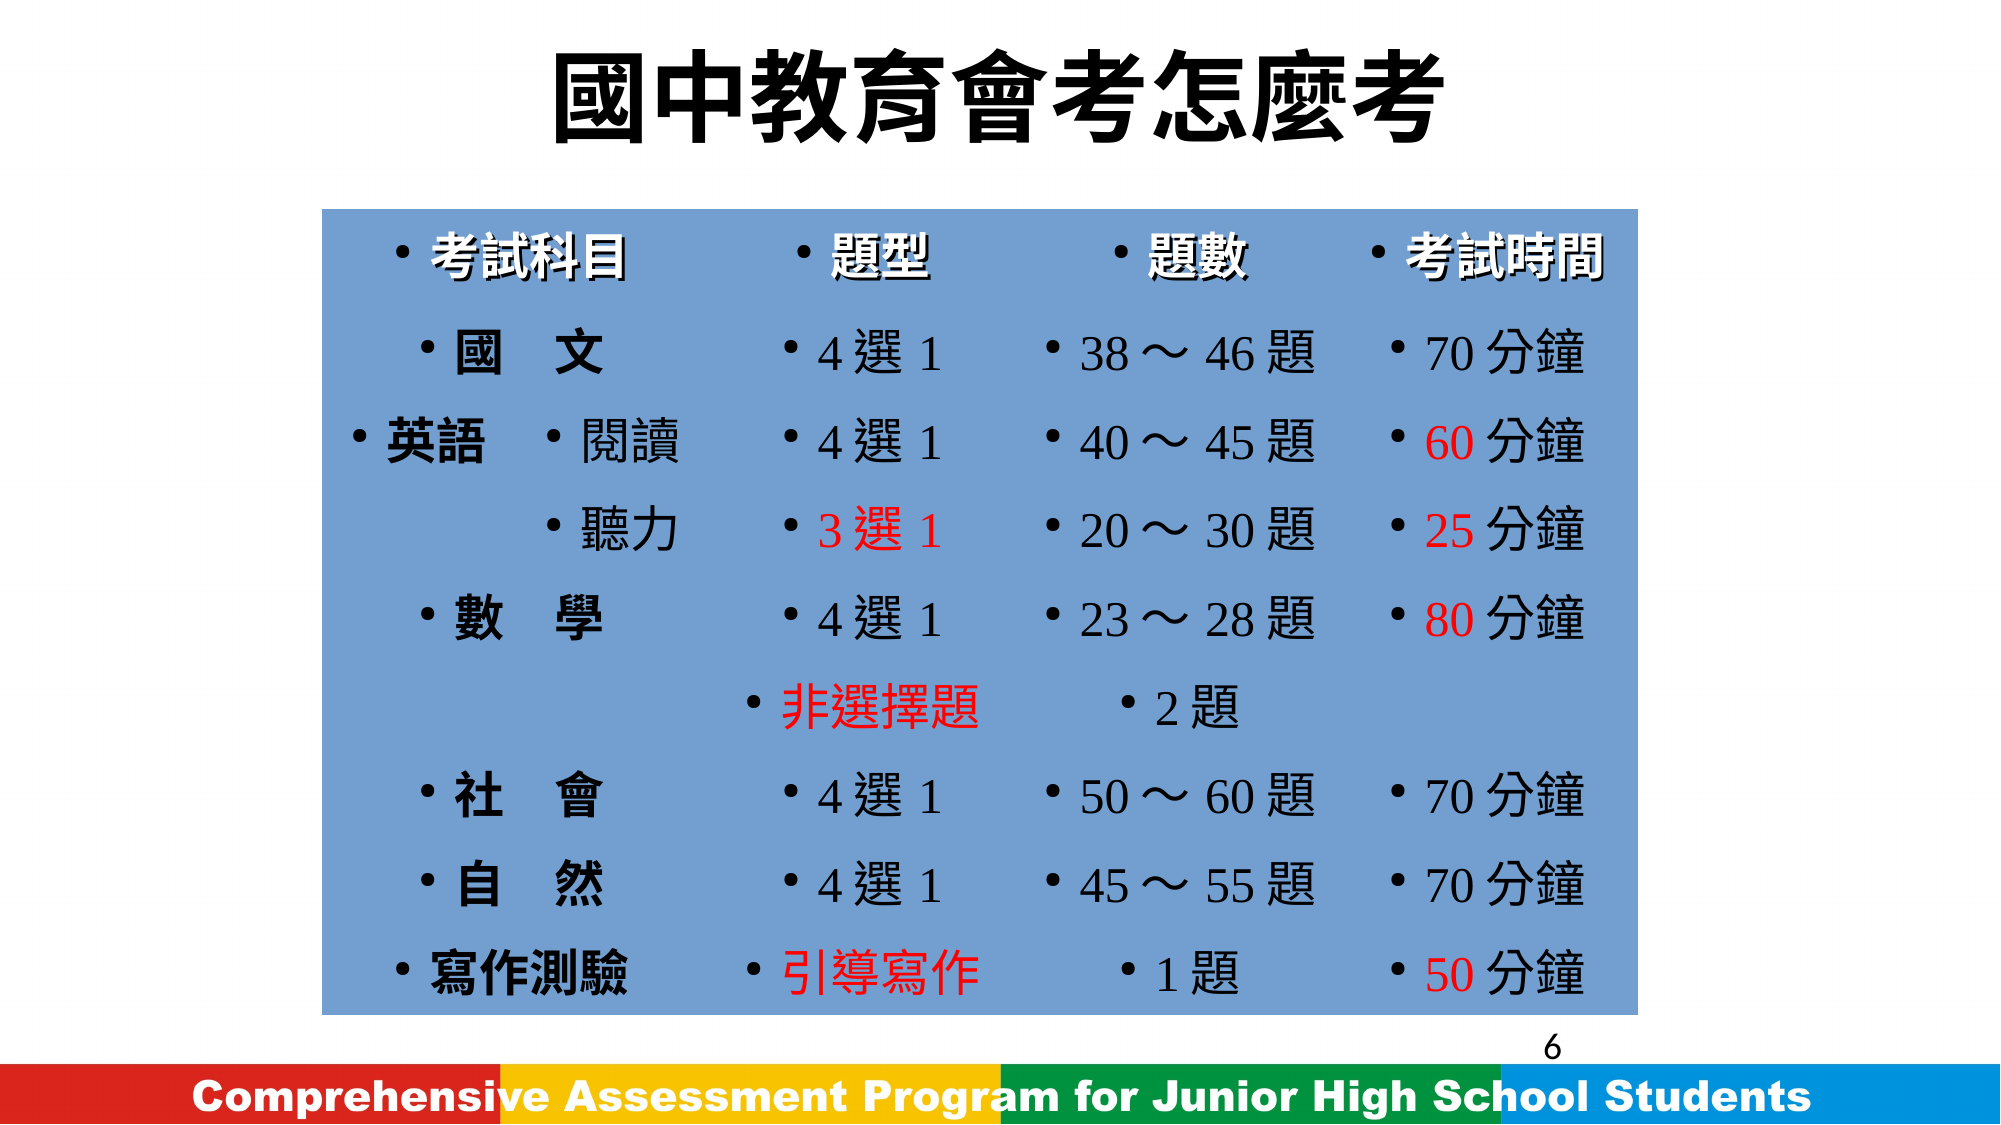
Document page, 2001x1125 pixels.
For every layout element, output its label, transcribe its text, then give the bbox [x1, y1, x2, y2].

table_cell 自 然 [322, 837, 702, 926]
table_cell 4選1 [702, 837, 1024, 926]
table_cell 數 學 [322, 571, 702, 749]
table_cell 70分鐘 [1337, 305, 1638, 394]
table_cell 國 文 [322, 305, 702, 394]
table_cell 閱讀 [515, 394, 702, 483]
table_cell 3選1 [702, 483, 1024, 571]
table_cell 非選擇題 [702, 660, 1024, 749]
table_cell 60分鐘 [1337, 394, 1638, 483]
table_cell 社 會 [322, 749, 702, 837]
table_cell 4選1 [702, 571, 1024, 660]
table_cell 45～55題 [1024, 837, 1337, 926]
table_cell 4選1 [702, 749, 1024, 837]
table_cell 80分鐘 [1337, 571, 1638, 749]
table_cell 50分鐘 [1337, 926, 1638, 1015]
text_box 6 [1528, 1014, 1995, 1075]
table_cell 1題 [1024, 926, 1337, 1015]
table_header 考試時間 [1337, 209, 1638, 305]
table_cell 70分鐘 [1337, 837, 1638, 926]
table_cell 20～30題 [1024, 483, 1337, 571]
table_header 題數 [1024, 209, 1337, 305]
table_cell 寫作測驗 [322, 926, 702, 1015]
table_cell 23～28題 [1024, 571, 1337, 660]
table_cell 38～46題 [1024, 305, 1337, 394]
table_cell 引導寫作 [702, 926, 1024, 1015]
table_cell 4選1 [702, 305, 1024, 394]
table_cell 40～45題 [1024, 394, 1337, 483]
table_cell 70分鐘 [1337, 749, 1638, 837]
table_header 考試科目 [322, 209, 702, 305]
title 國中教育會考怎麼考 [99, 1, 1900, 189]
table_cell 聽力 [515, 483, 702, 571]
table_cell 50～60題 [1024, 749, 1337, 837]
table_cell 2題 [1024, 660, 1337, 749]
table_cell 4選1 [702, 394, 1024, 483]
table_cell 25分鐘 [1337, 483, 1638, 571]
table_header 題型 [702, 209, 1024, 305]
table_cell 英語 [322, 394, 515, 571]
